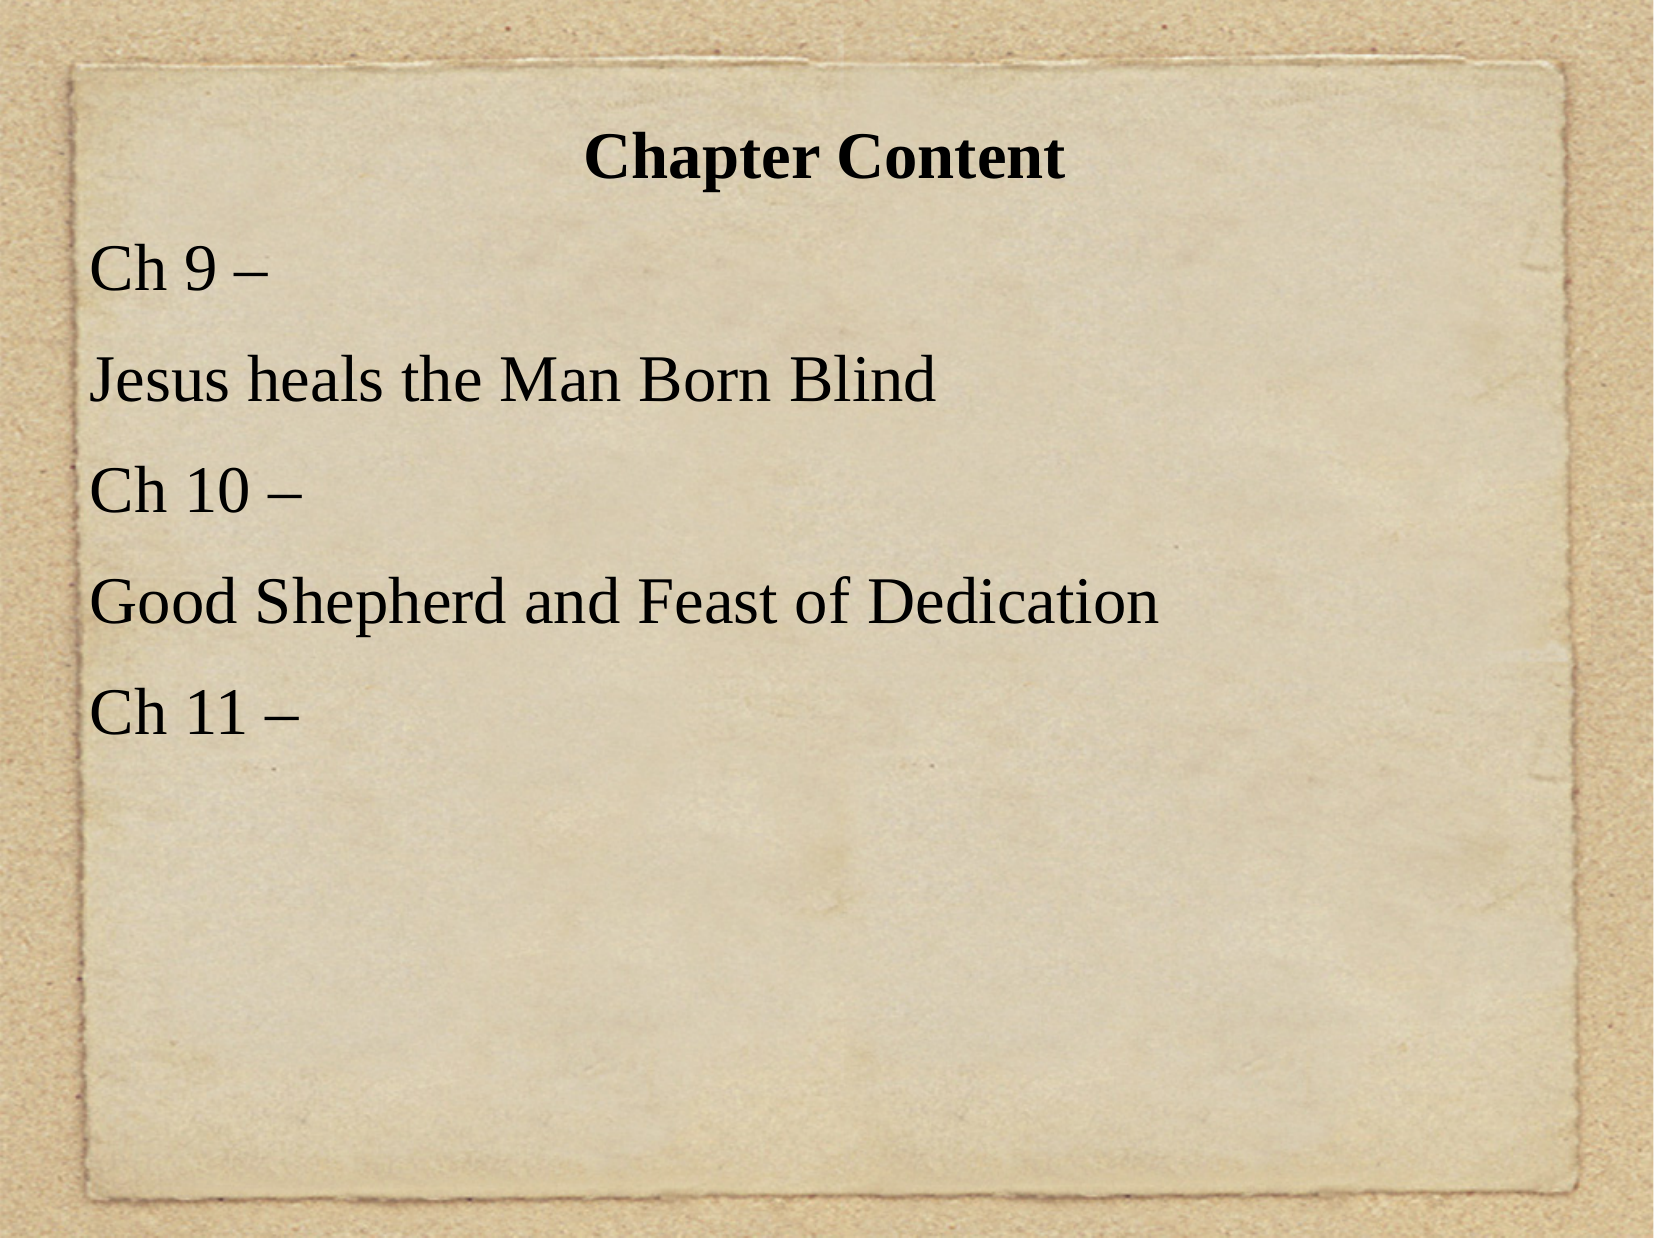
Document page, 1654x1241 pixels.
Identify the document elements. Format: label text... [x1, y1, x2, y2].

picture [0, 0, 1654, 1238]
text_box Chapter Content Ch 9 – Jesus heals the Man Born Blind Ch 10 – Good Shepherd and Feast of Dedication Ch 11 – [75, 75, 1576, 1133]
